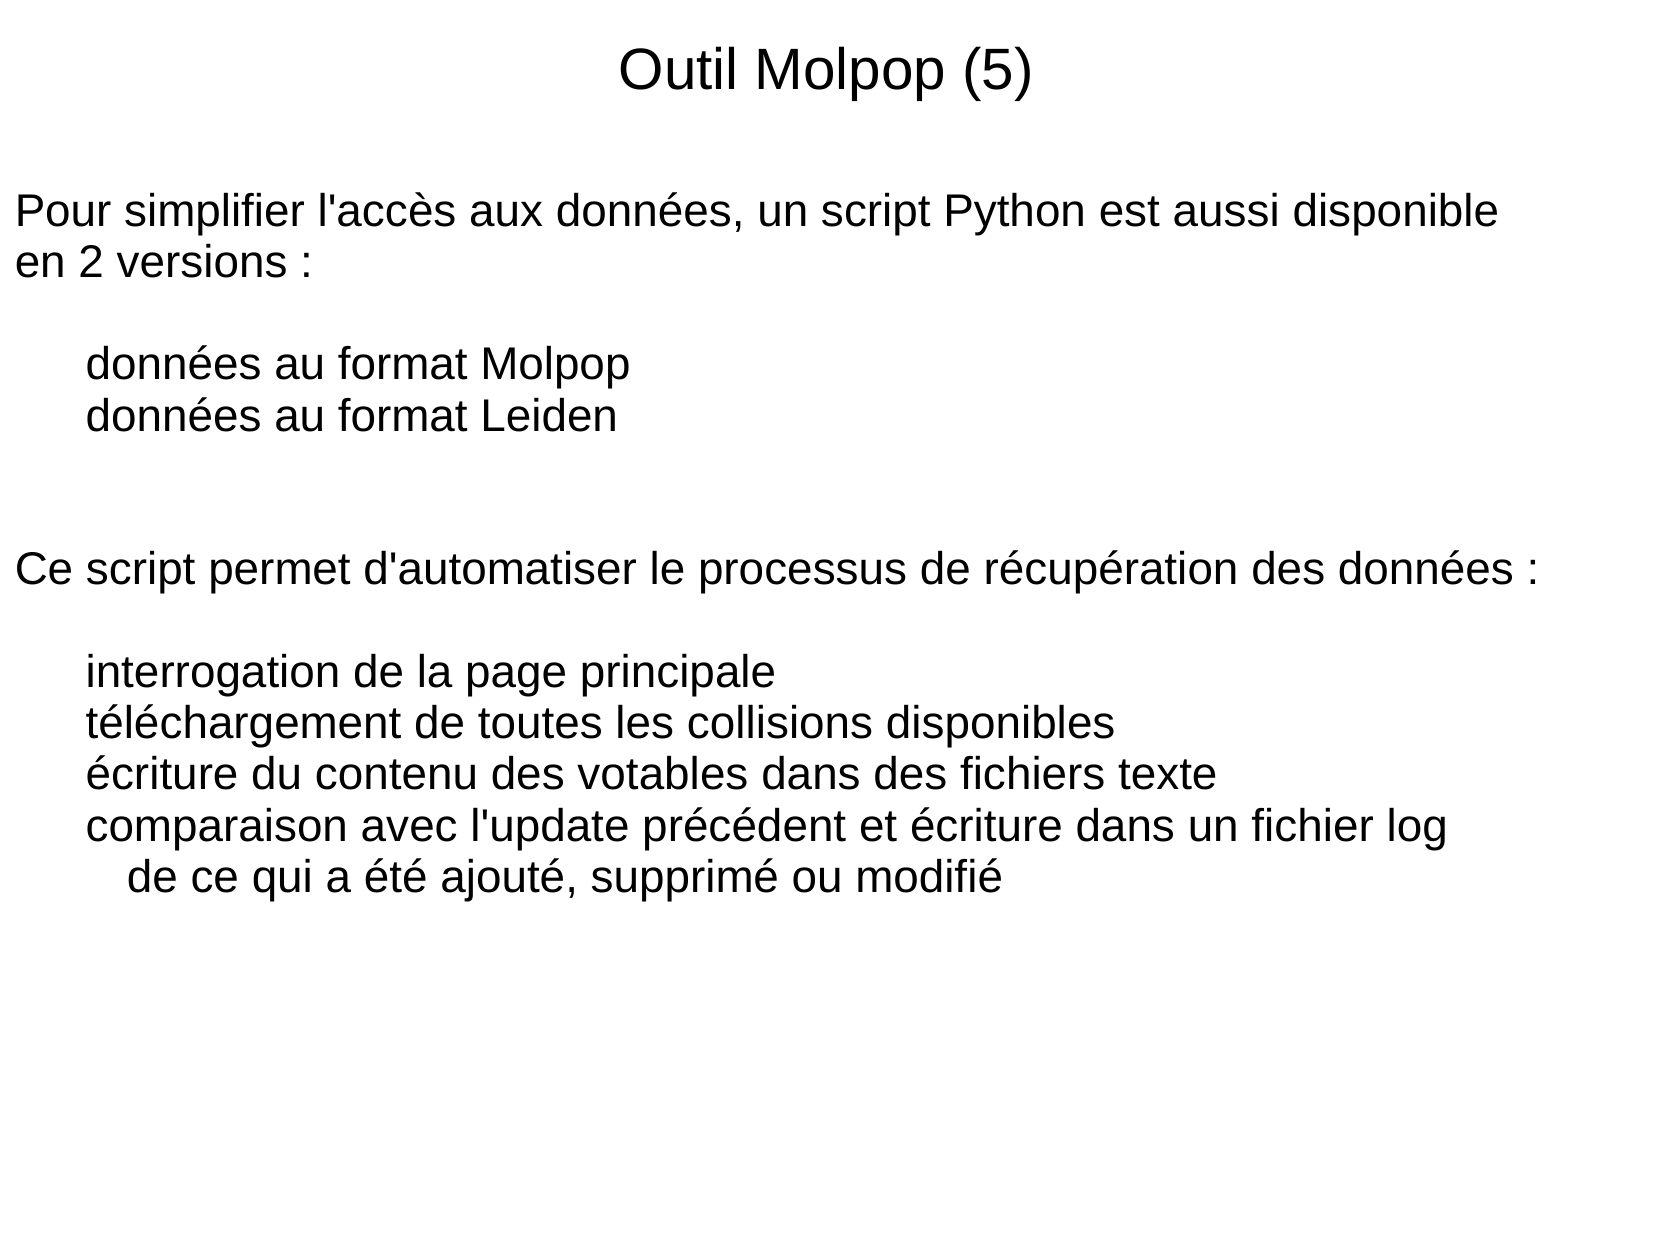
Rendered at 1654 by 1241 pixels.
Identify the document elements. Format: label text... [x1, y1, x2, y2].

text_box Outil Molpop (5) [590, 29, 1063, 110]
text_box Pour simplifier l'accès aux données, un script Python est aussi disponible en 2 versions : données au format Molpop données au format Leiden Ce script permet d'automatiser le processus de récupération des données : interrogation de la page principale téléchargement de toutes les collisions disponibles écriture du contenu des votables dans des fichiers texte comparaison avec l'update précédent et écriture dans un fichier log de ce qui a été ajouté, supprimé ou modifié [0, 177, 1556, 961]
